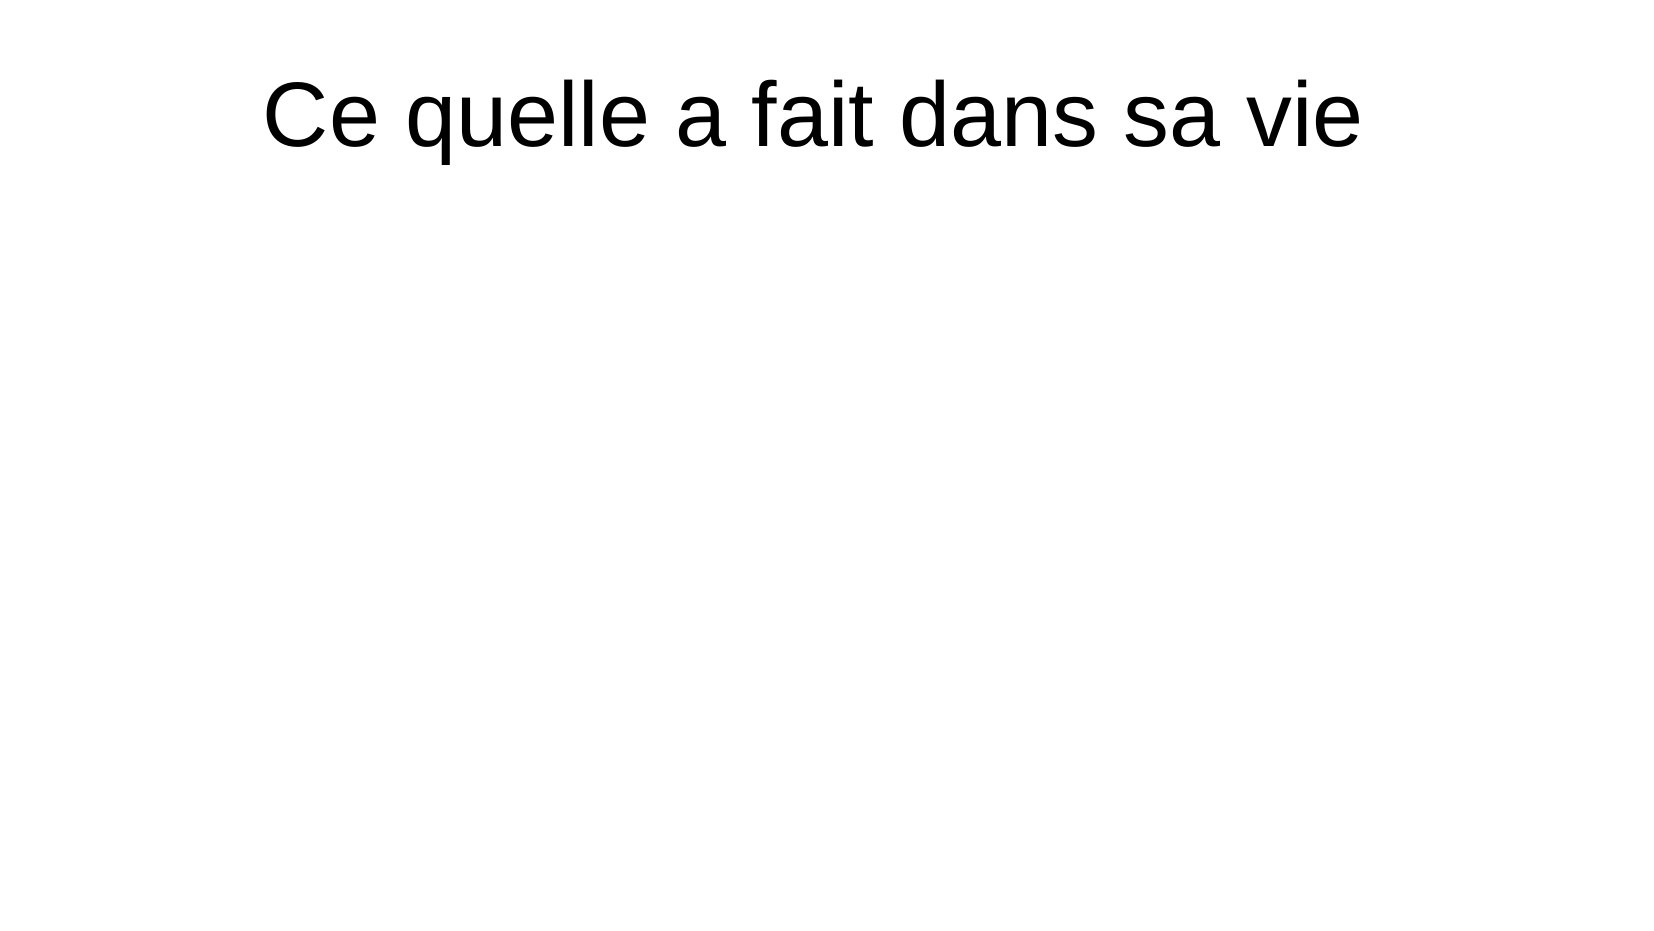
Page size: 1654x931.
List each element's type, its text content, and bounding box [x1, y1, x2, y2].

title Ce quelle a fait dans sa vie [82, 37, 1571, 193]
